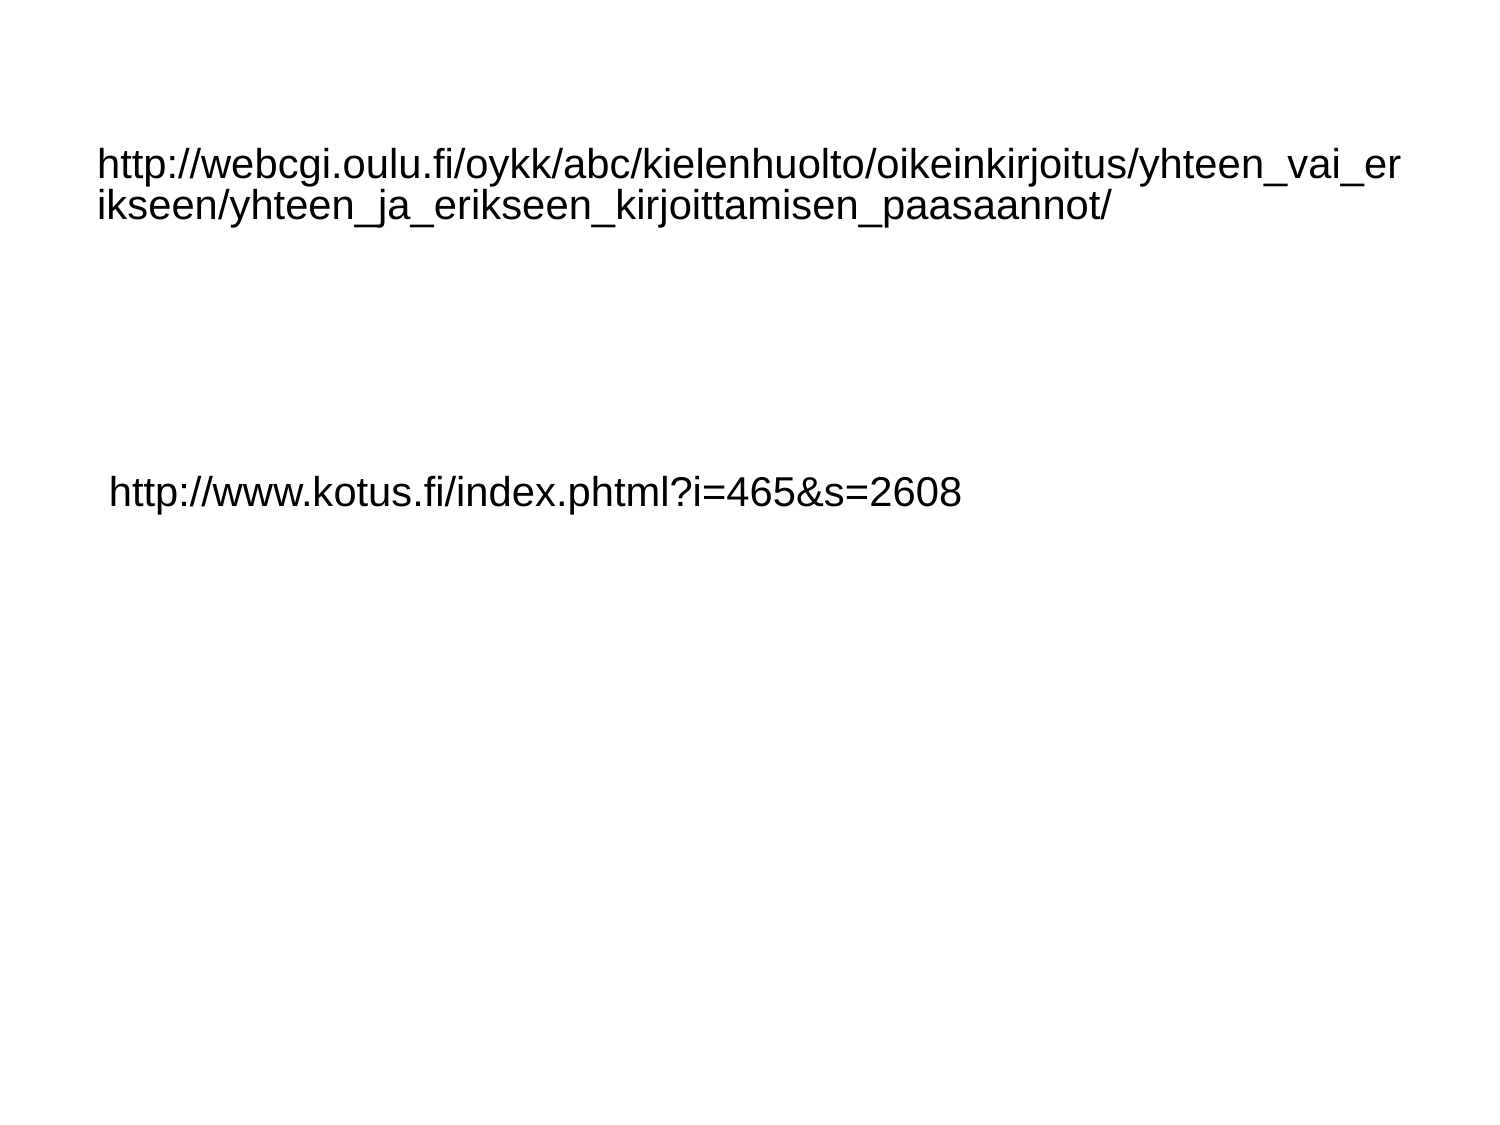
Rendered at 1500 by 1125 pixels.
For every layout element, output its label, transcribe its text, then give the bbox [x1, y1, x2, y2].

text_box http://webcgi.oulu.fi/oykk/abc/kielenhuolto/oikeinkirjoitus/yhteen_vai_erikseen/yhteen_ja_erikseen_kirjoittamisen_paasaannot/ [82, 129, 1418, 374]
text_box http://www.kotus.fi/index.phtml?i=465&s=2608 [94, 457, 1160, 567]
